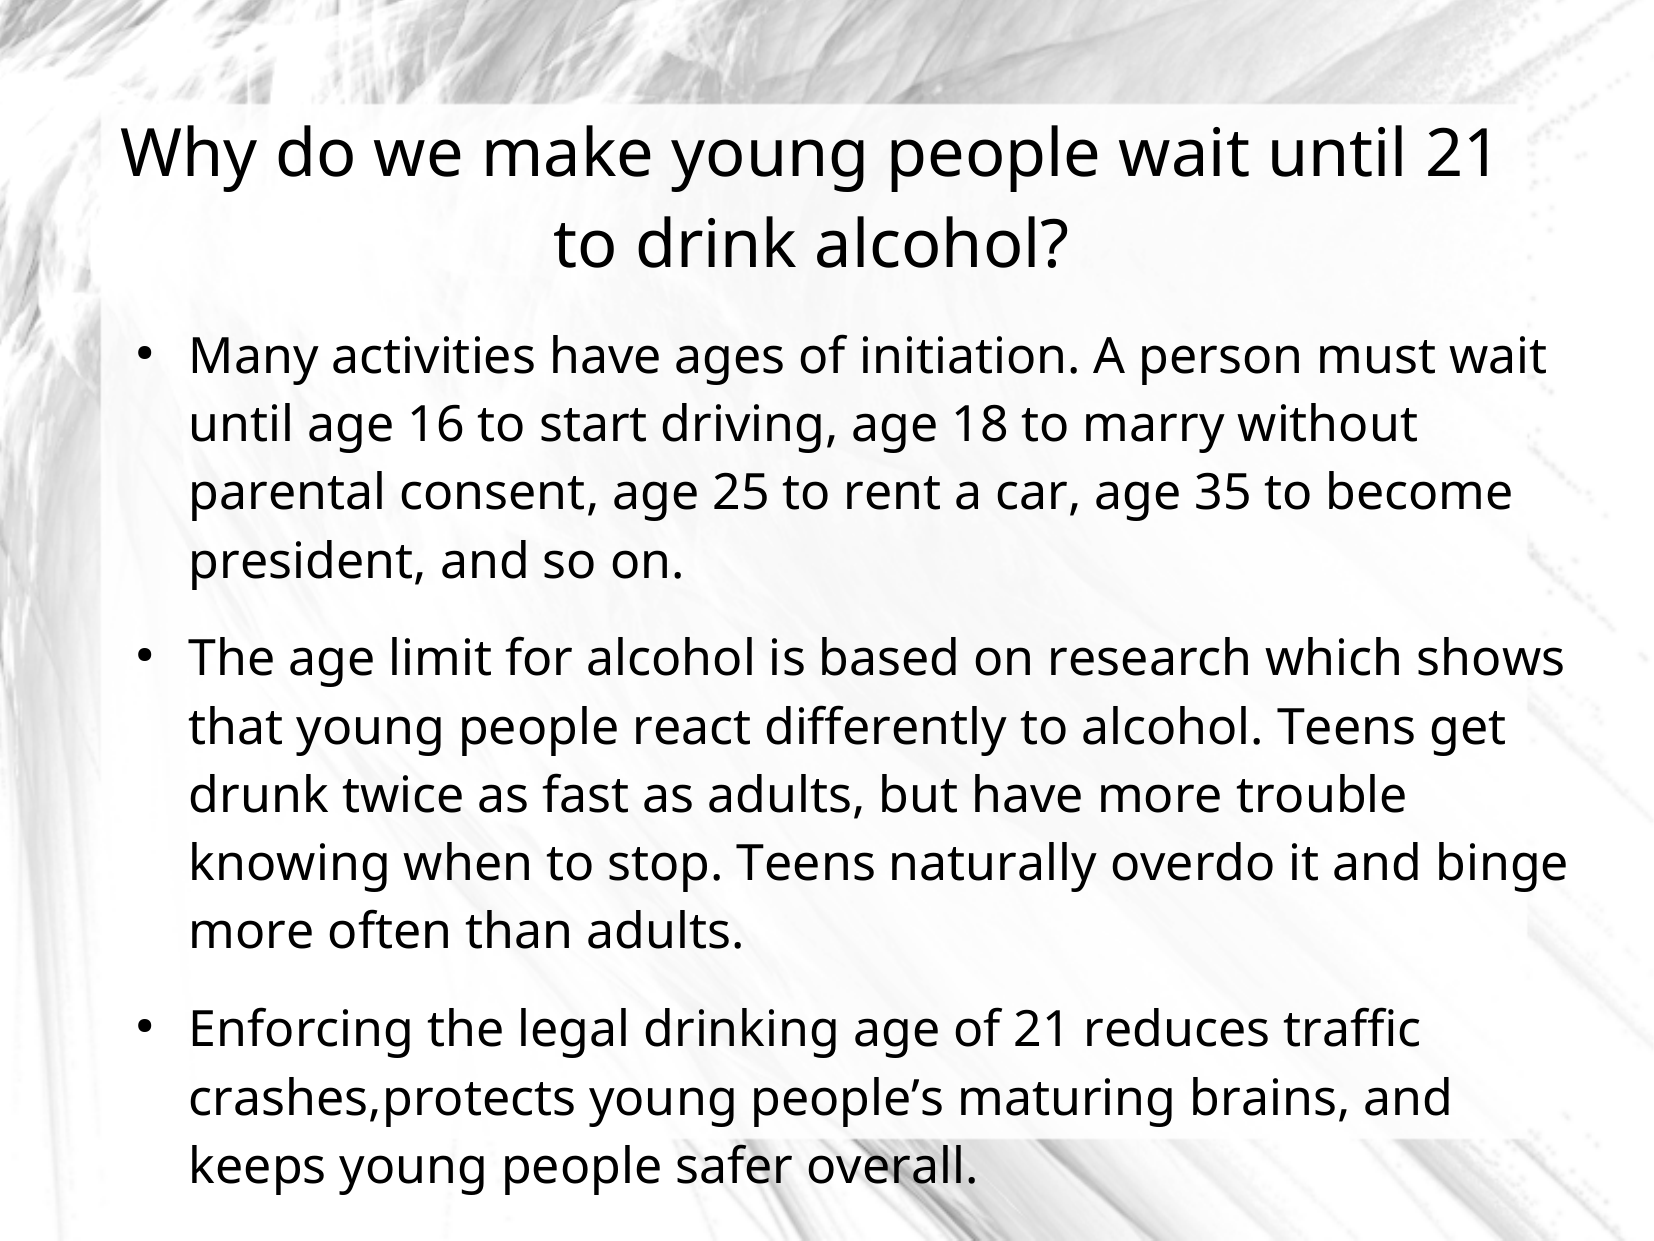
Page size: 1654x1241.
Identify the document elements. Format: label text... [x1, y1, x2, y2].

list Many activities have ages of initiation. A person must wait until age 16 to start driving, age 18 to marry without parental consent, age 25 to rent a car, age 35 to become president, and so on. The age limit for alcohol is based on research which shows that young people react differently to alcohol. Teens get drunk twice as fast as adults, but have more trouble knowing when to stop. Teens naturally overdo it and binge more often than adults. Enforcing the legal drinking age of 21 reduces traffic crashes,protects young people’s maturing brains, and keeps young people safer overall. [118, 319, 1571, 1127]
picture [0, 0, 1654, 1241]
title Why do we make young people wait until 21 to drink alcohol? [118, 112, 1506, 281]
